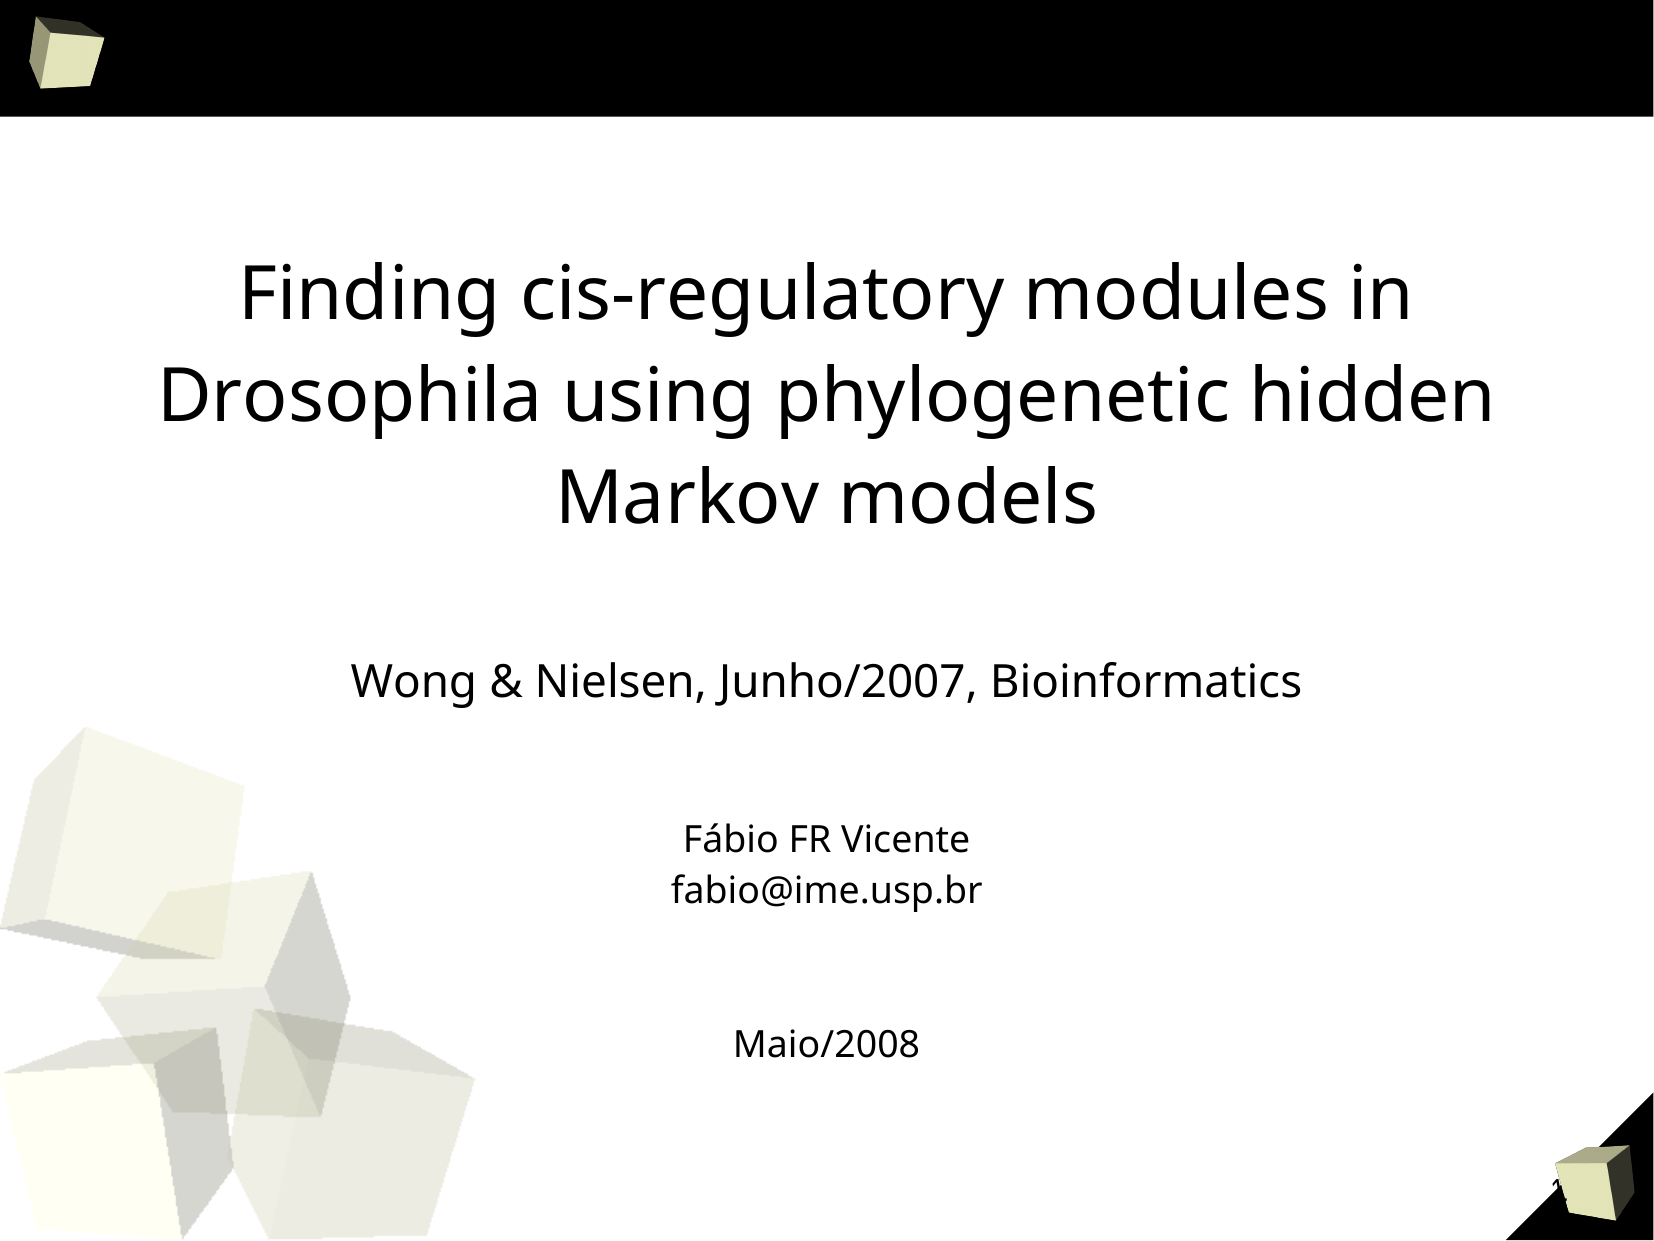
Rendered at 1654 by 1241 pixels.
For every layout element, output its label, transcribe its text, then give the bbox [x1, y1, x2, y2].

title Finding cis-regulatory modules in Drosophila using phylogenetic hidden Markov models Wong & Nielsen, Junho/2007, Bioinformatics Fábio FR Vicente fabio@ime.usp.br Maio/2008 [82, 177, 1571, 1182]
picture [0, 726, 477, 1241]
